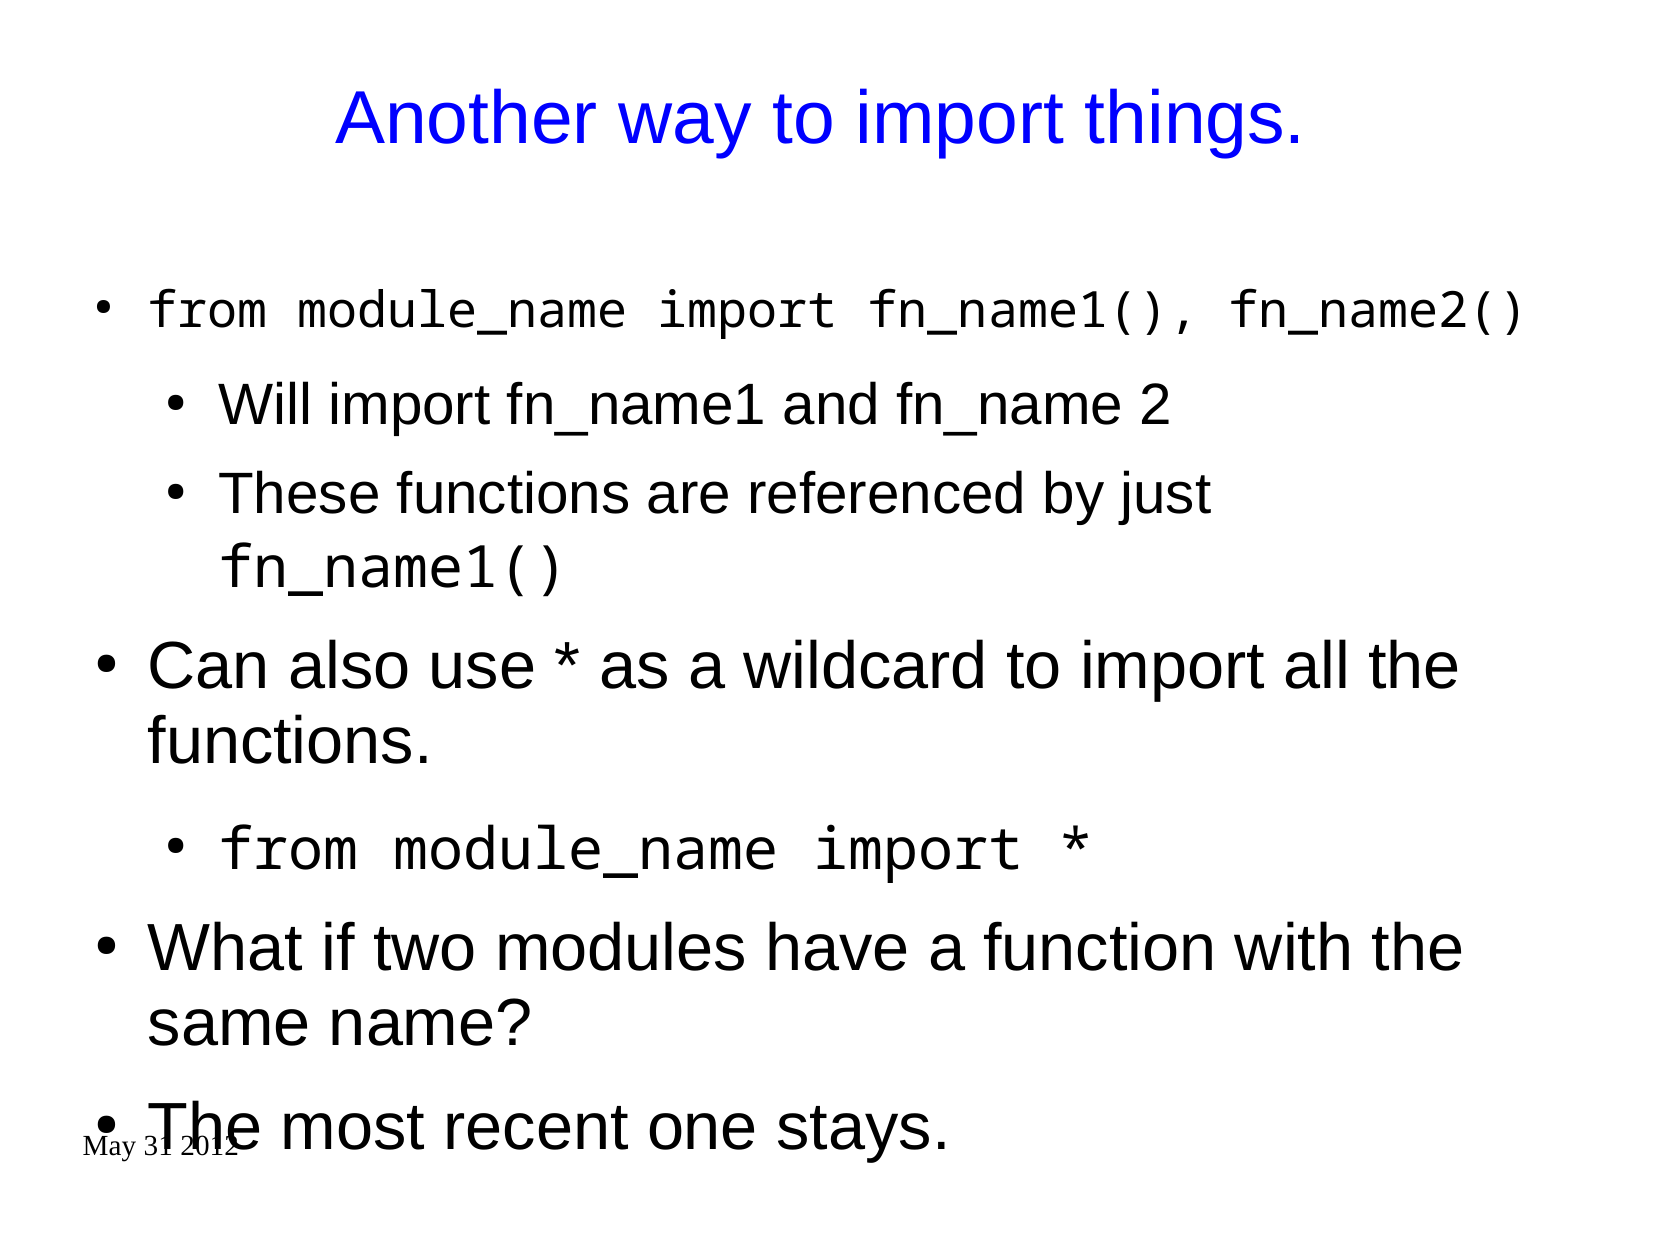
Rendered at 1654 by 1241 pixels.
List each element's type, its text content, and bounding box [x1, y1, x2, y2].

title Another way to import things. [76, 58, 1565, 178]
list from module_name import fn_name1(), fn_name2() Will import fn_name1 and fn_name 2 These functions are referenced by just fn_name1() Can also use * as a wildcard to import all the functions. from module_name import * What if two modules have a function with the same name? The most recent one stays. [76, 274, 1565, 1103]
